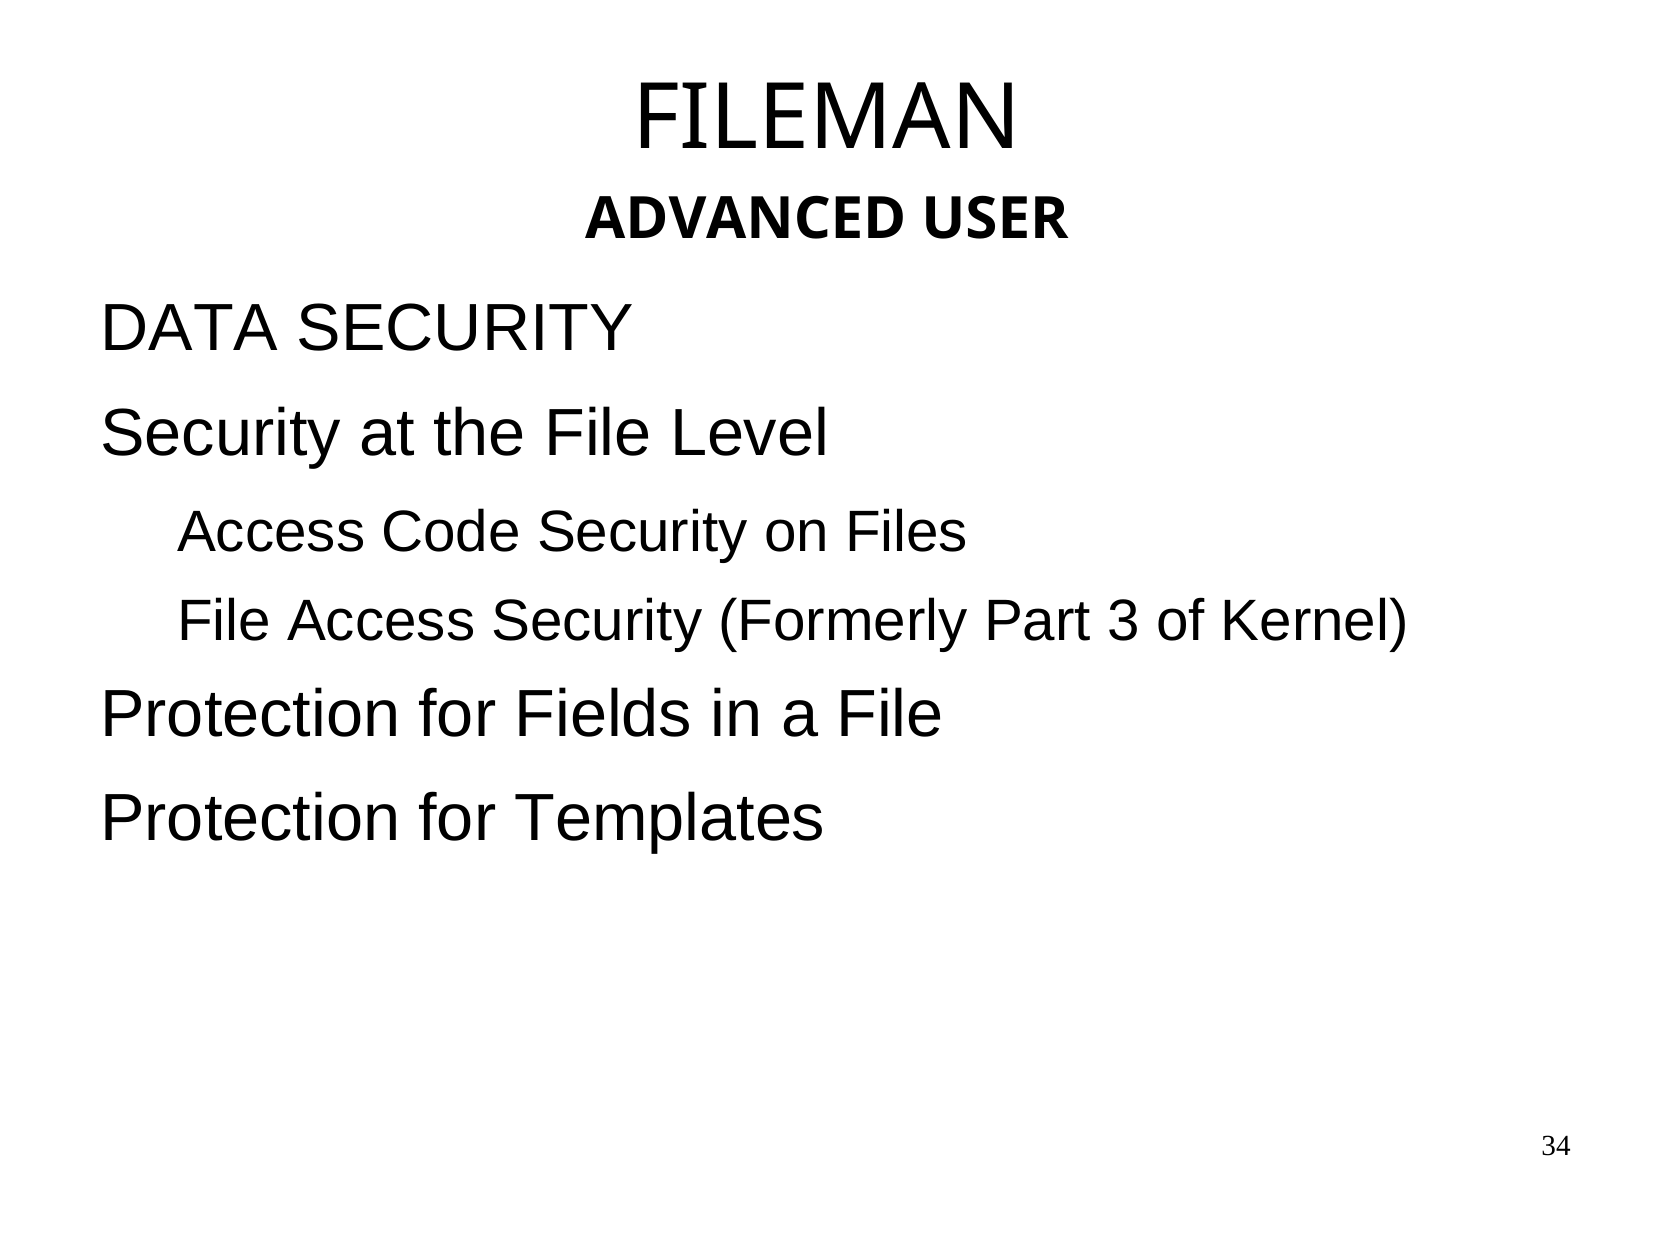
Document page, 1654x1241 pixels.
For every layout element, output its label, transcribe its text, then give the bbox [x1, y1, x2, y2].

list DATA SECURITY Security at the File Level Access Code Security on Files File Access Security (Formerly Part 3 of Kernel) Protection for Fields in a File Protection for Templates [82, 290, 1571, 1094]
title FILEMAN ADVANCED USER [82, 47, 1571, 259]
